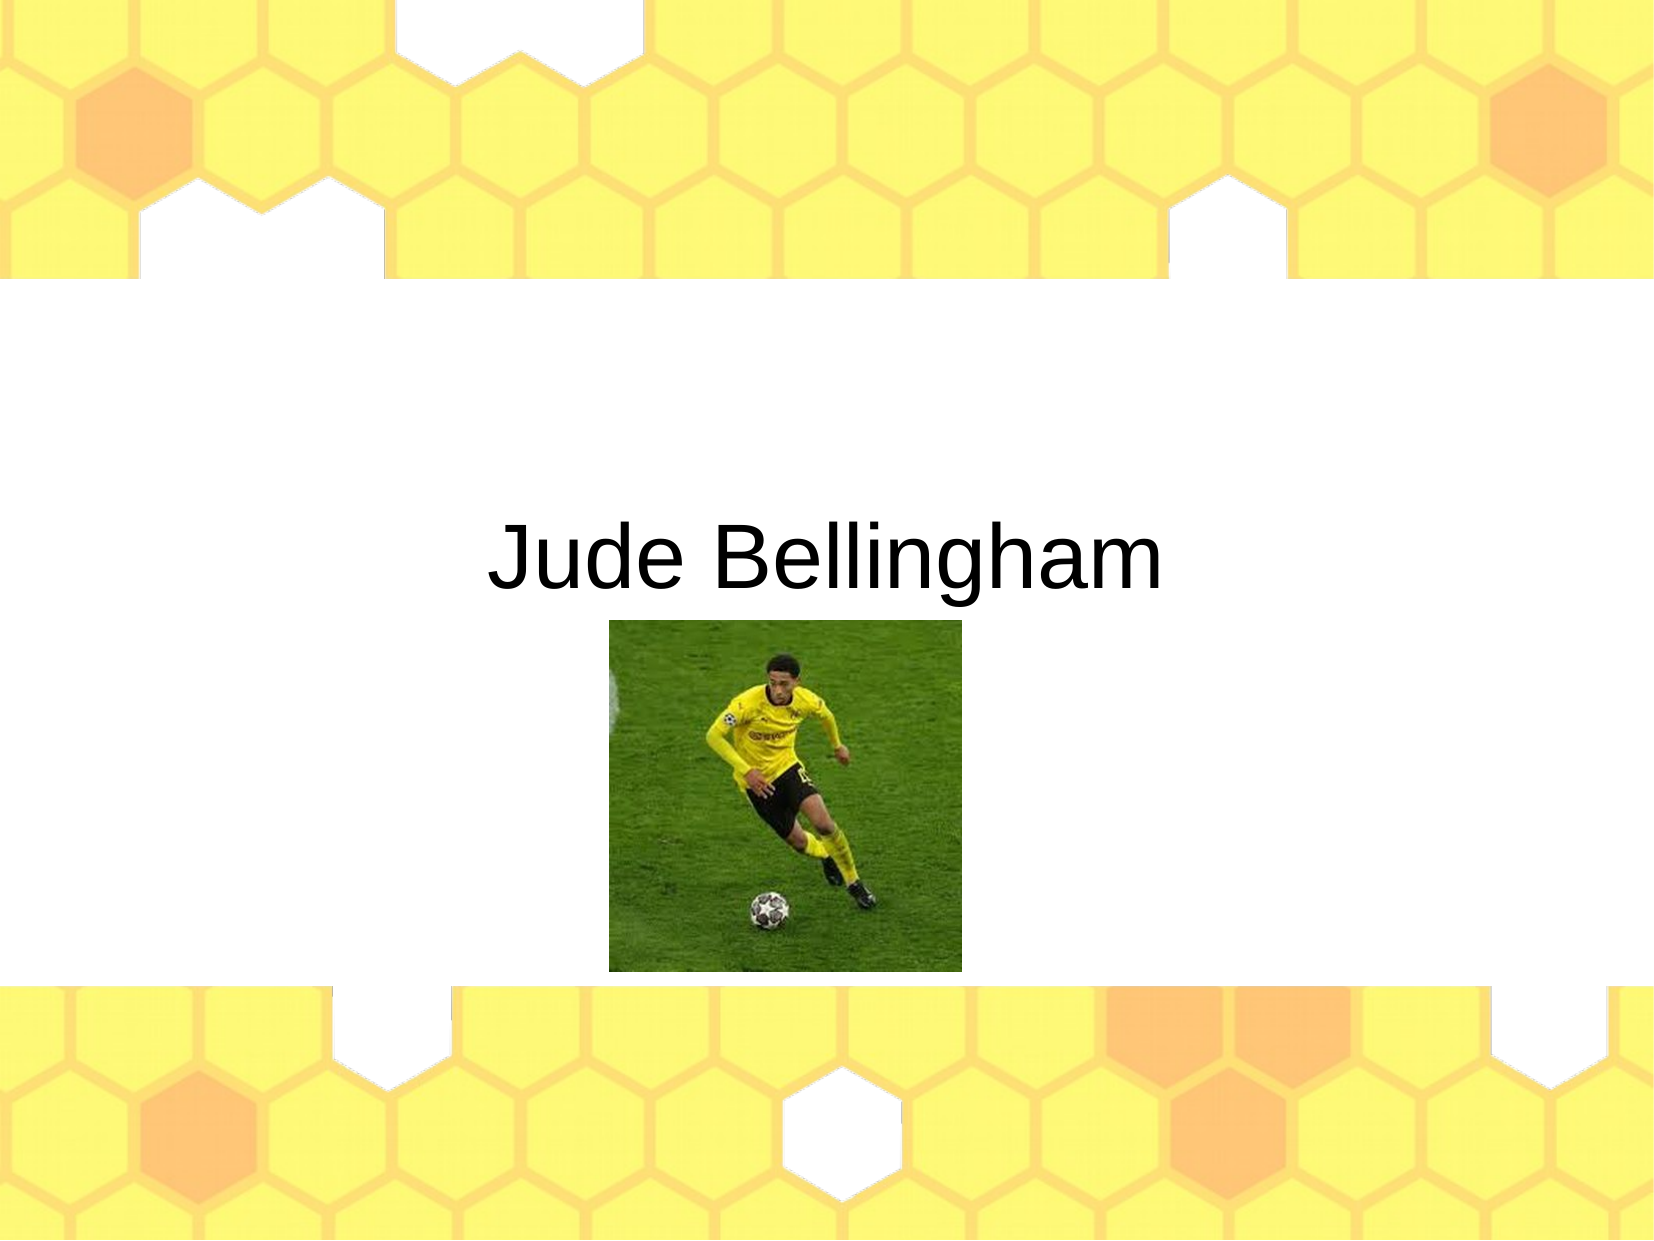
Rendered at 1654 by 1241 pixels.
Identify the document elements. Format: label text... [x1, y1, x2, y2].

picture [0, 0, 1654, 279]
title Jude Bellingham [82, 418, 1571, 686]
picture [0, 986, 1654, 1240]
picture [609, 620, 962, 972]
